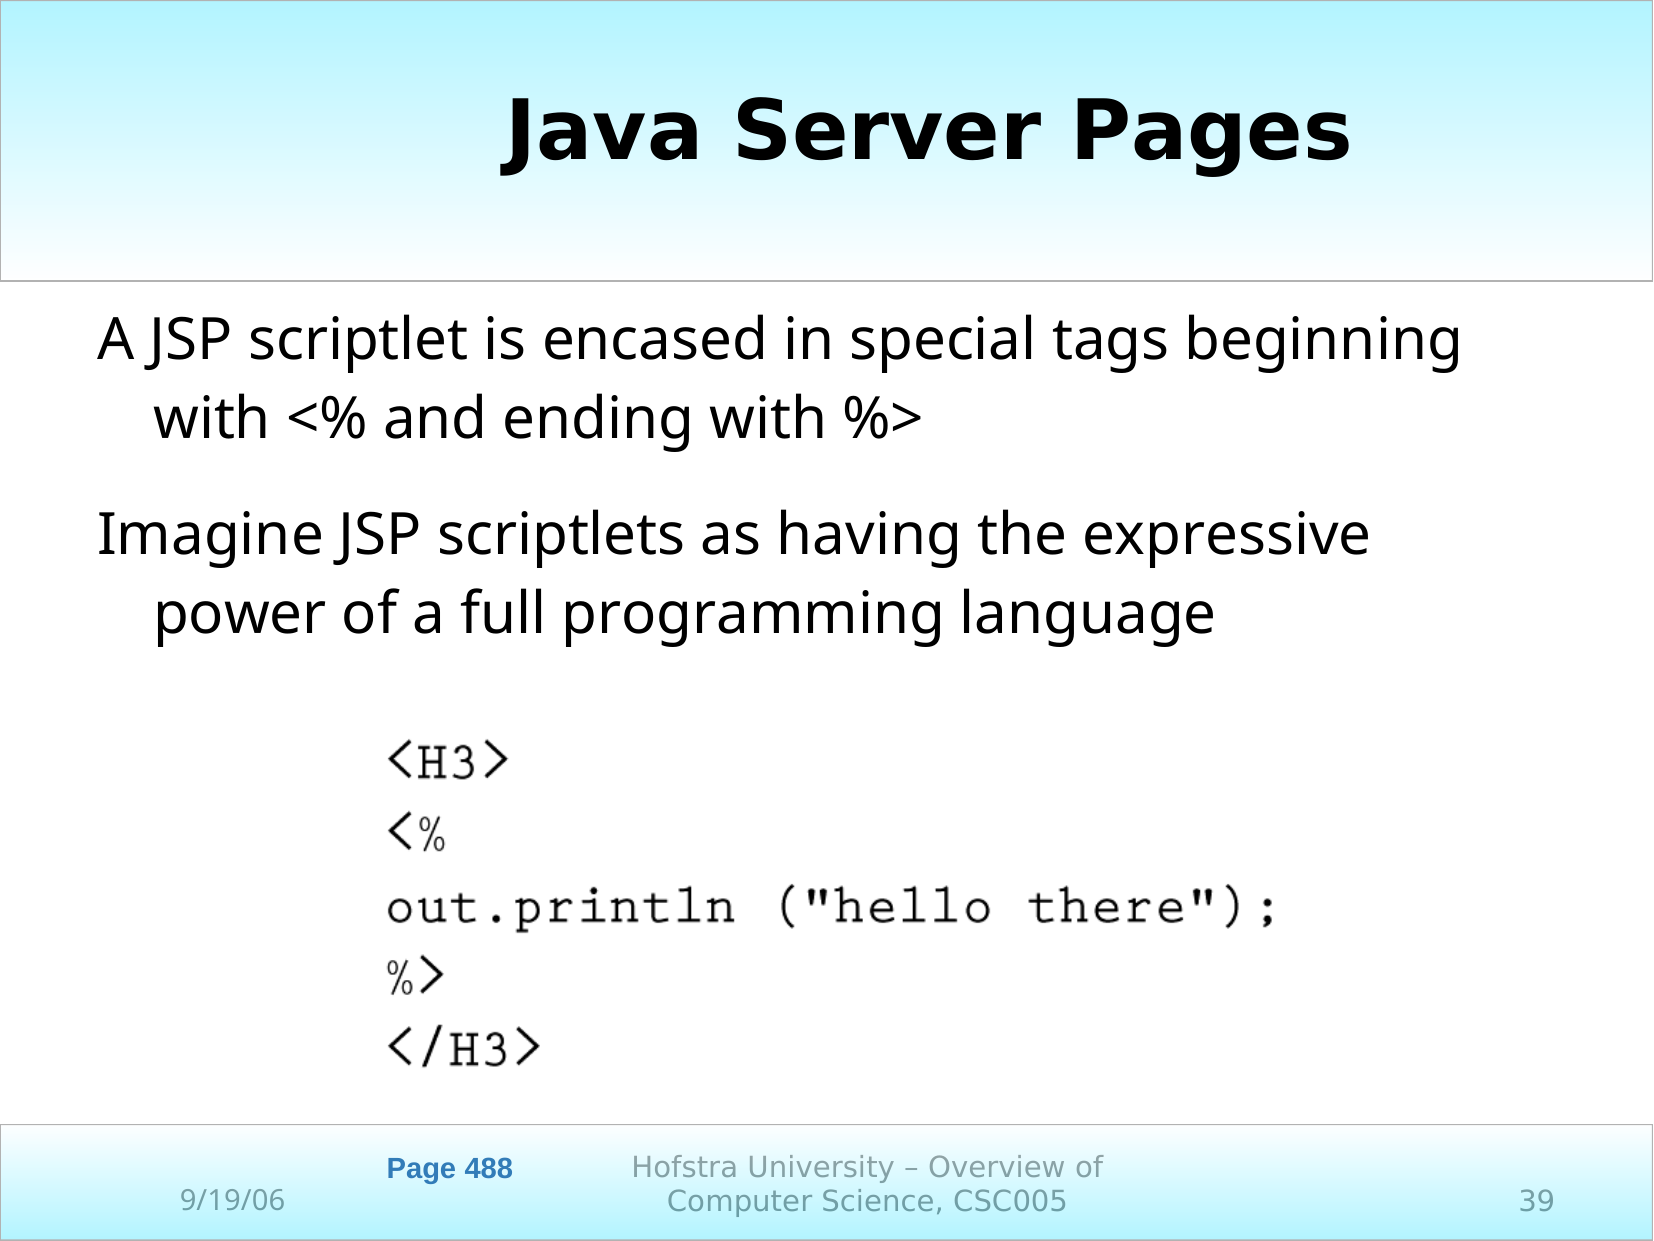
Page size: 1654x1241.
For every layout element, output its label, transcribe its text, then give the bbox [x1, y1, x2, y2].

text_box Page 488 [371, 1143, 529, 1193]
picture [344, 702, 1309, 1104]
title Java Server Pages [247, 27, 1612, 235]
list A JSP scriptlet is encased in special tags beginning with <% and ending with %> Imagine JSP scriptlets as having the expressive power of a full programming language [82, 289, 1571, 733]
